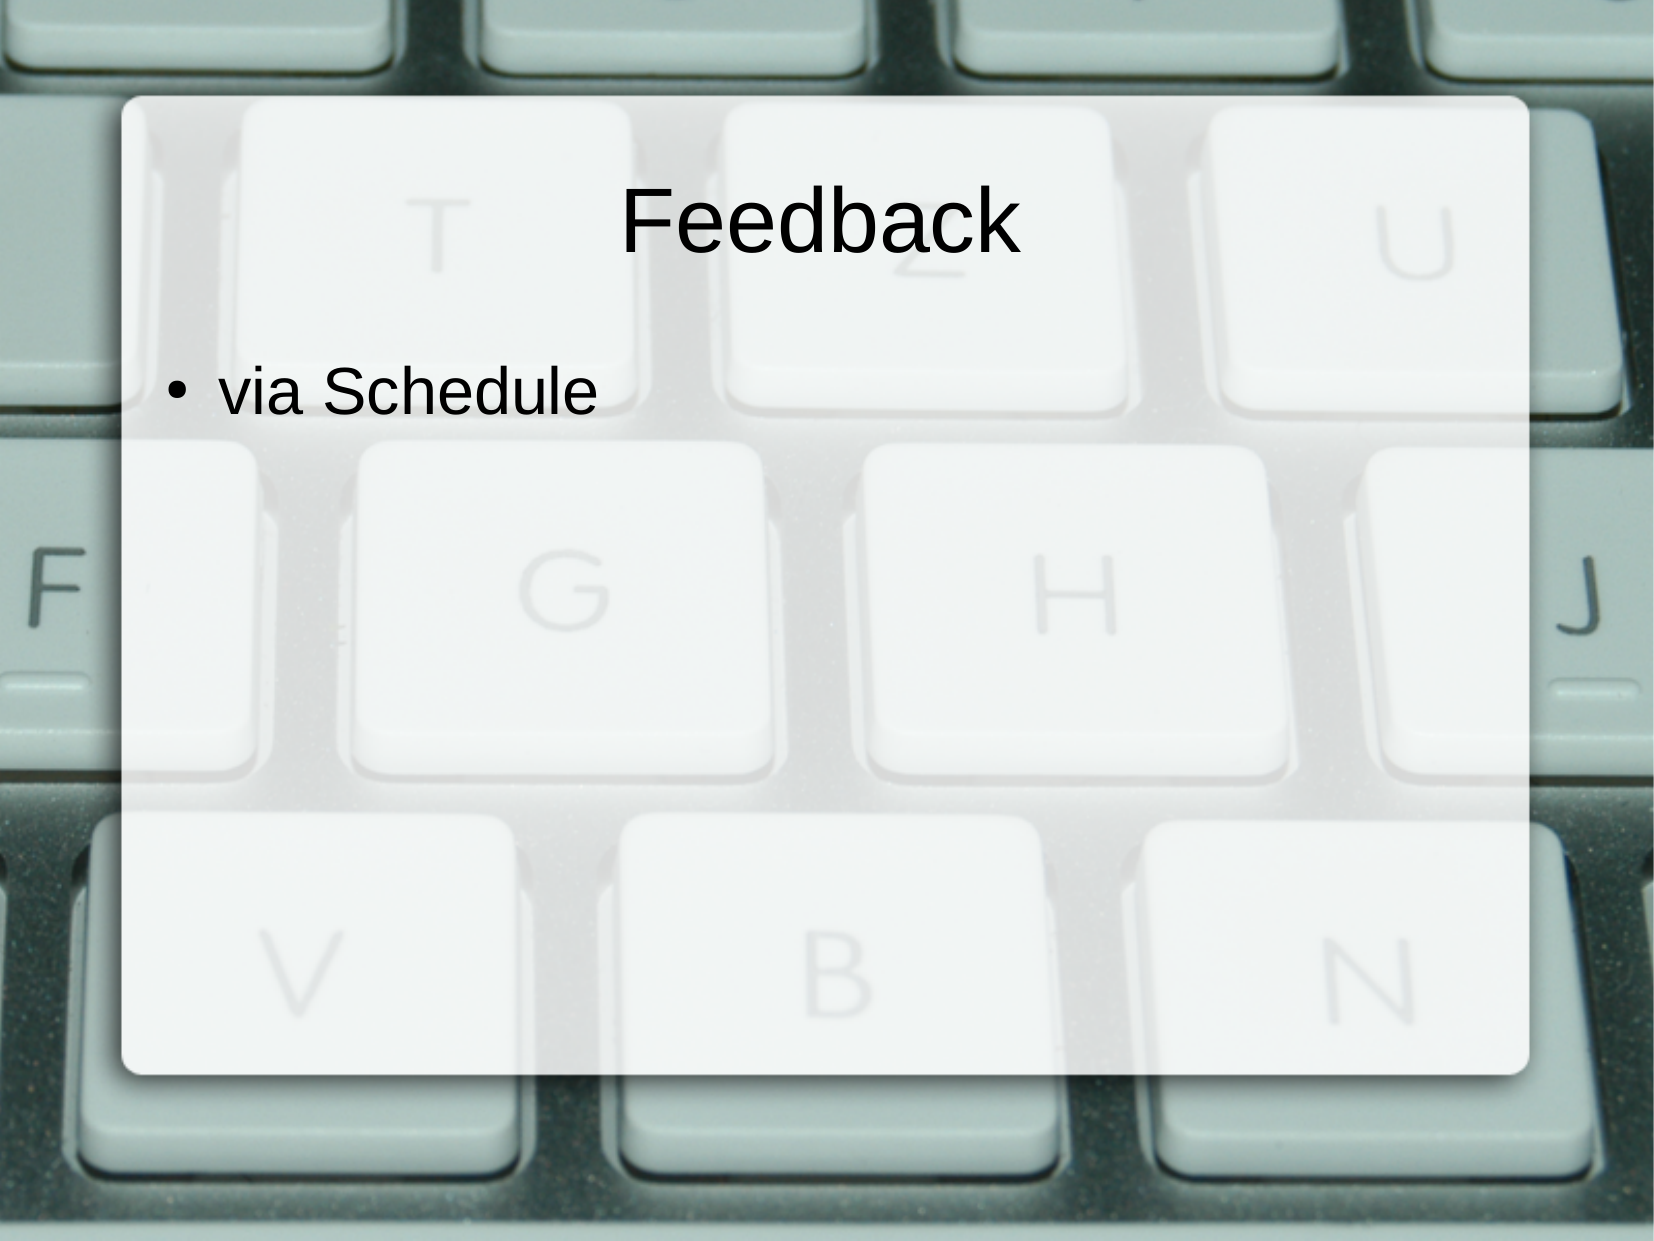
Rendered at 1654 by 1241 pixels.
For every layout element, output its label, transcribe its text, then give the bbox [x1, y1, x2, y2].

title Feedback [135, 125, 1506, 318]
picture [0, 0, 1654, 1241]
list via Schedule [147, 354, 1506, 1049]
